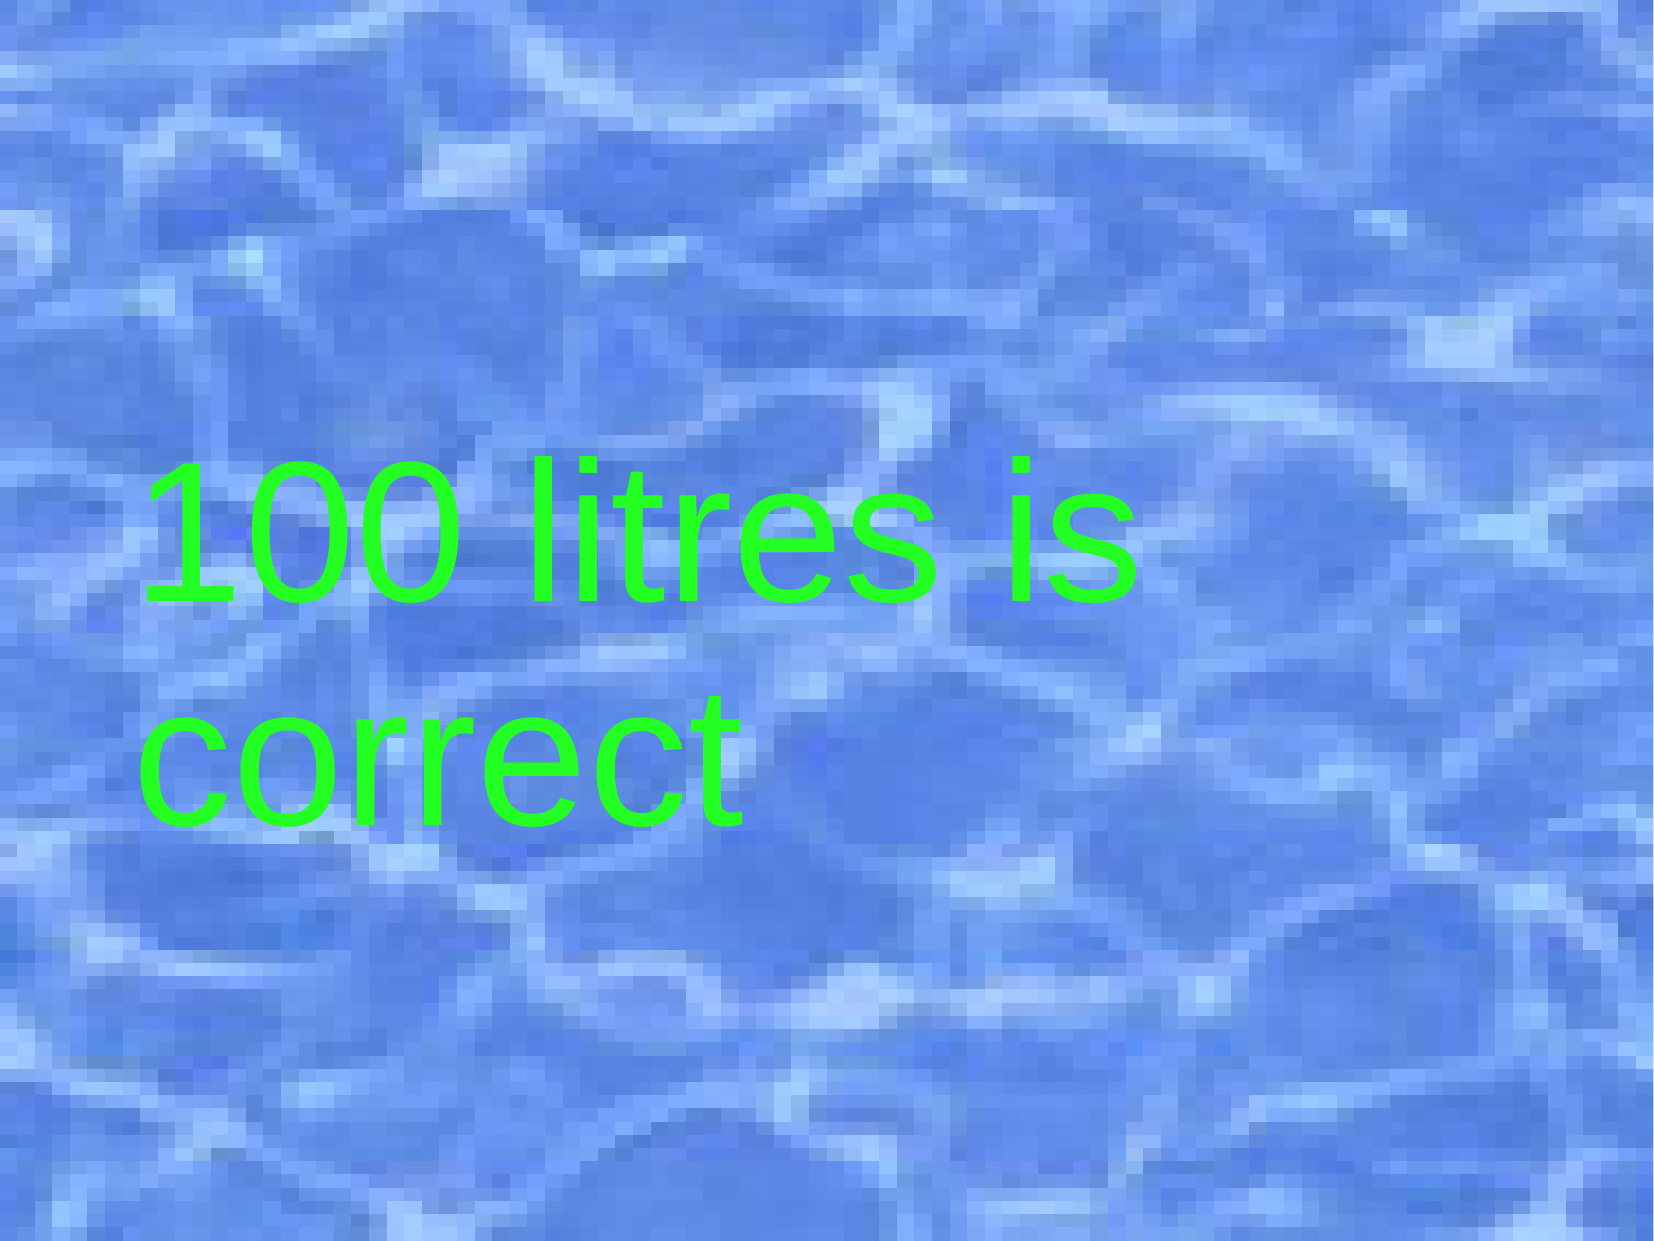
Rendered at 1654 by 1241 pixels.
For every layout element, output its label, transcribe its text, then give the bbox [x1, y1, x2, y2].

picture [0, 0, 1654, 1241]
text_box 100 litres is correct [118, 413, 1565, 876]
